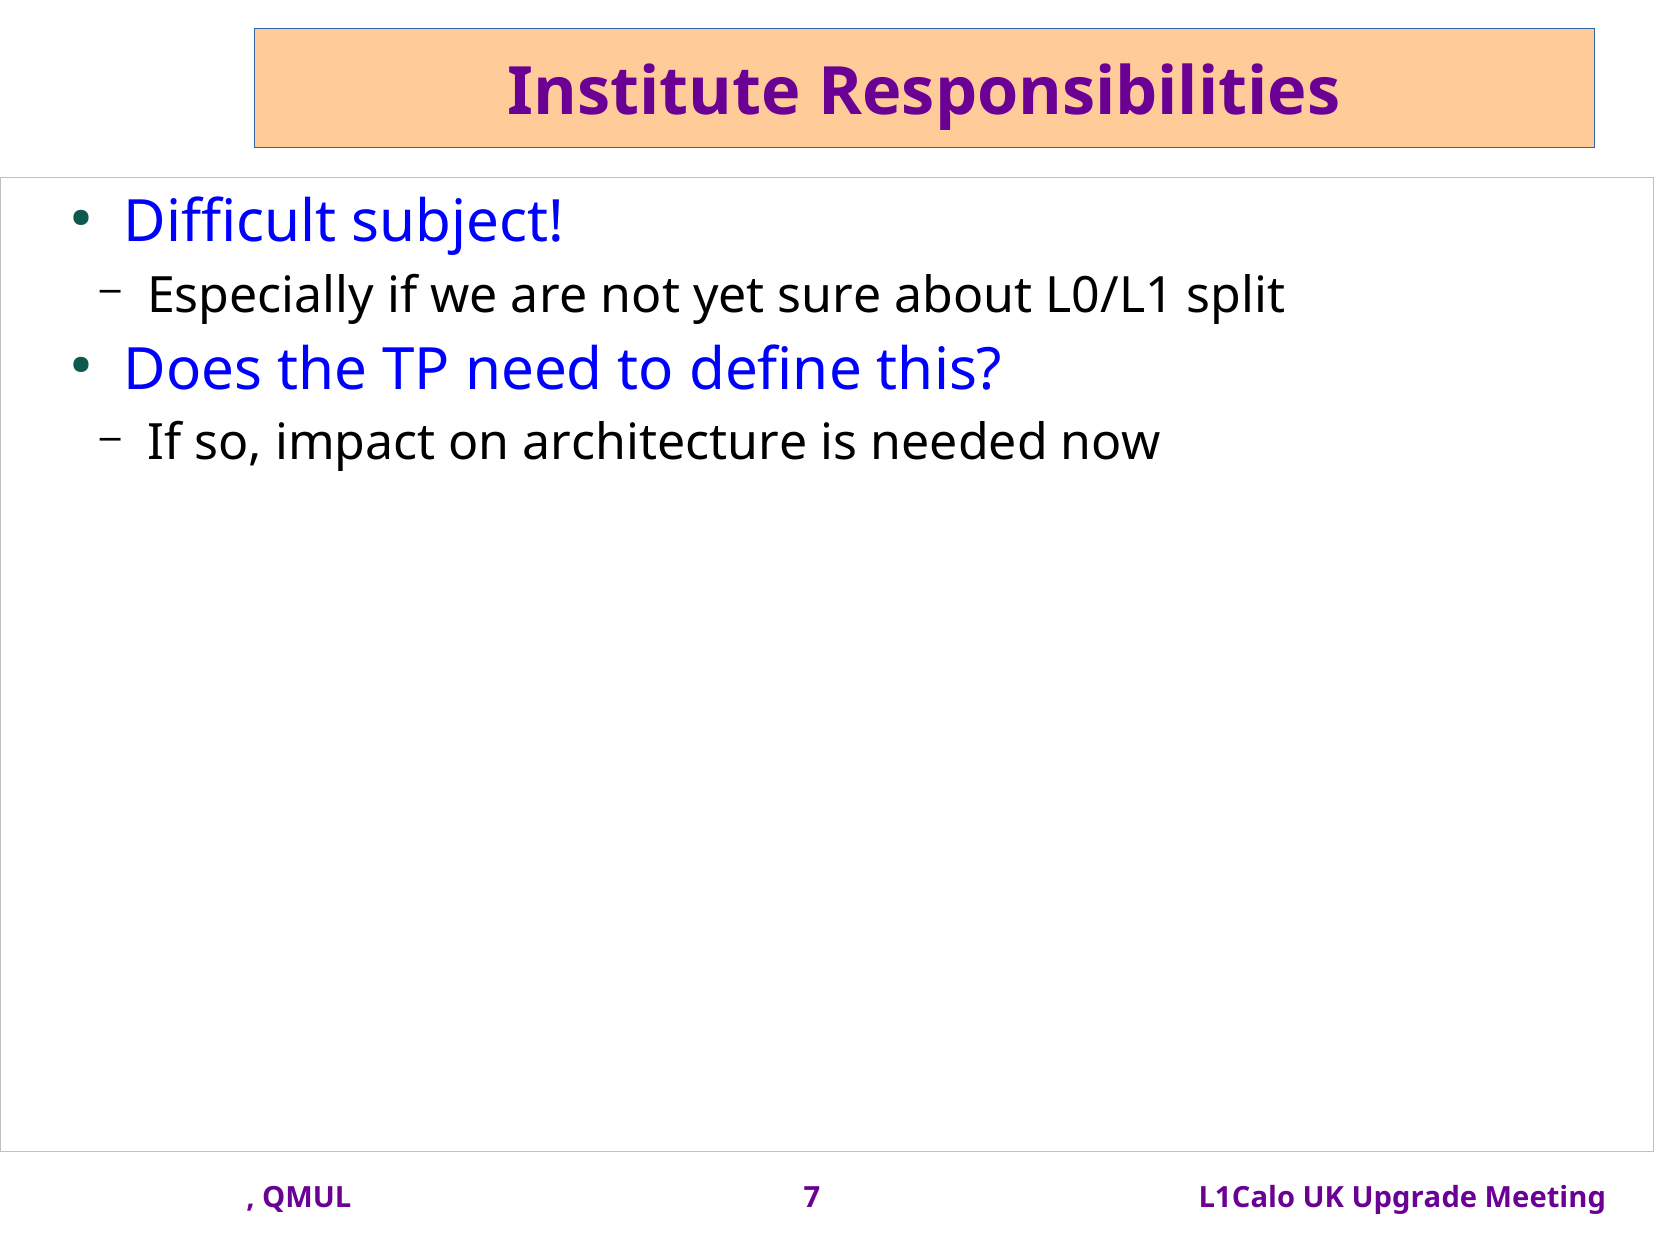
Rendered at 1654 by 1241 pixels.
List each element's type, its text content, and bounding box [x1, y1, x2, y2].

list Difficult subject! Especially if we are not yet sure about L0/L1 split Does the TP need to define this? If so, impact on architecture is needed now [52, 179, 1635, 1138]
title Institute Responsibilities [254, 28, 1595, 148]
